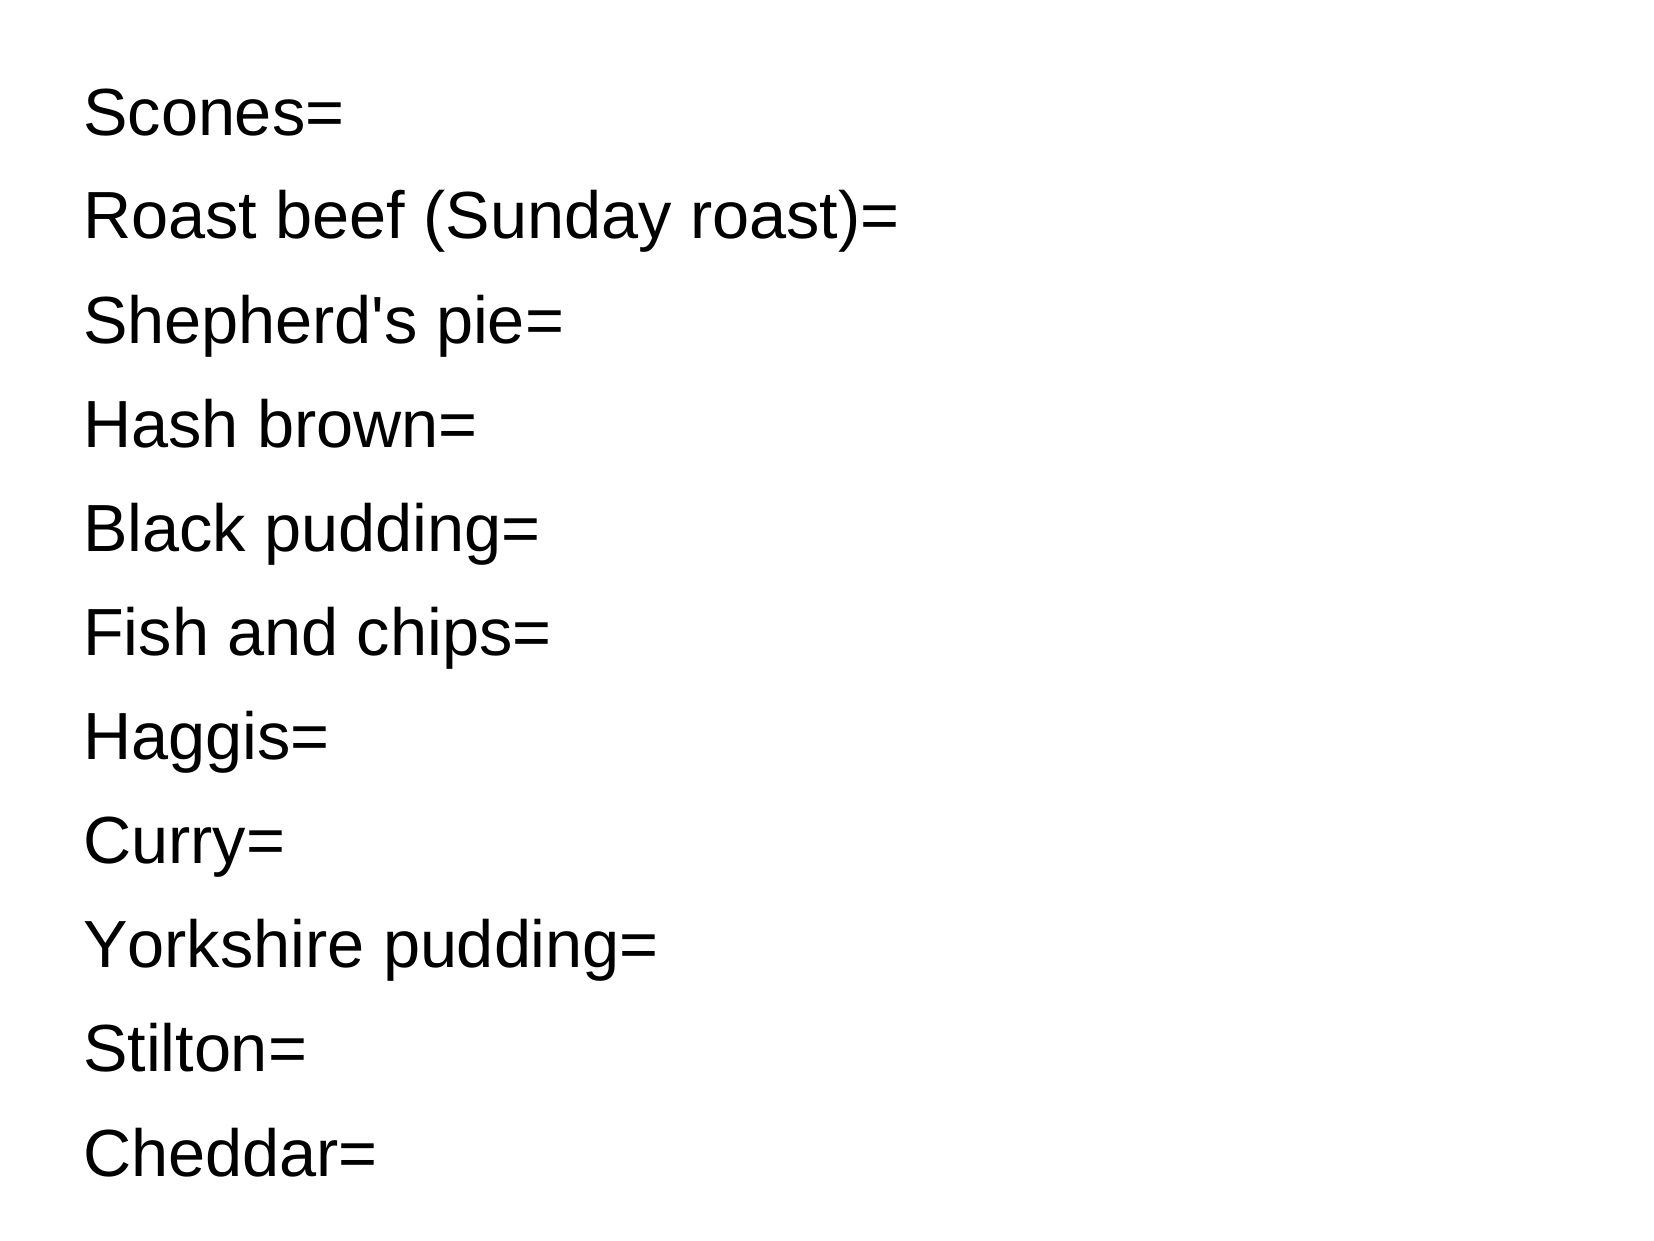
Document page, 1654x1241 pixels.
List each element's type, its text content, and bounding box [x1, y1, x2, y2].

list Scones= Roast beef (Sunday roast)= Shepherd's pie= Hash brown= Black pudding= Fish and chips= Haggis= Curry= Yorkshire pudding= Stilton= Cheddar= [82, 70, 1567, 1241]
